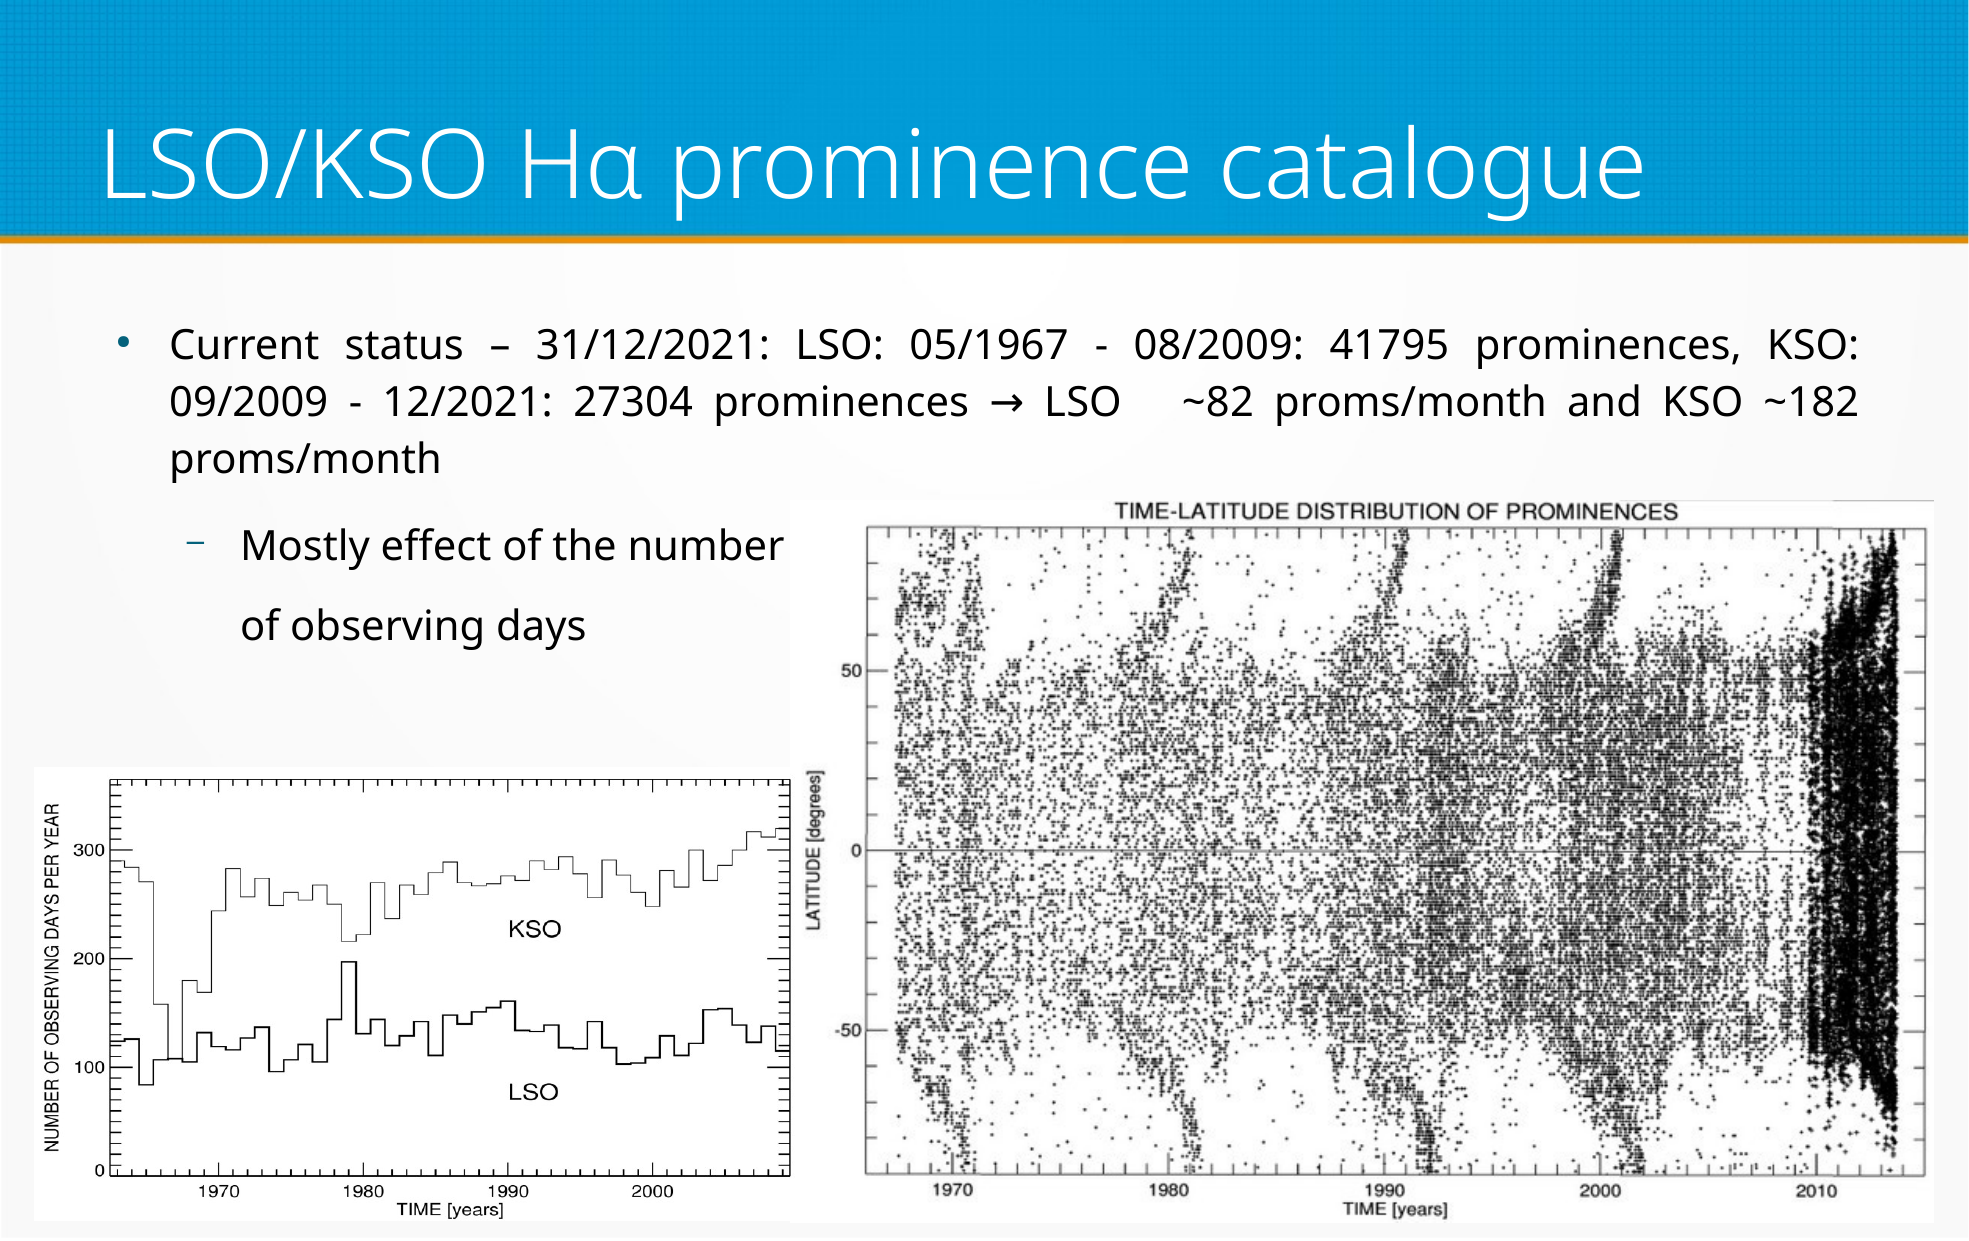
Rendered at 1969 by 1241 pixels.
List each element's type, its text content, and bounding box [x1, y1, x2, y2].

picture [0, 233, 1969, 1241]
list Current status – 31/12/2021: LSO: 05/1967 ­- 08/2009: 41795 prominences, KSO: 09/2009 ­- 12/2021: 27304 prominences → LSO ~82 proms/month and KSO ~182 proms/month Mostly effect of the number of observing days [98, 315, 1861, 1081]
title LSO/KSO Hα prominence catalogue [98, 19, 1870, 227]
